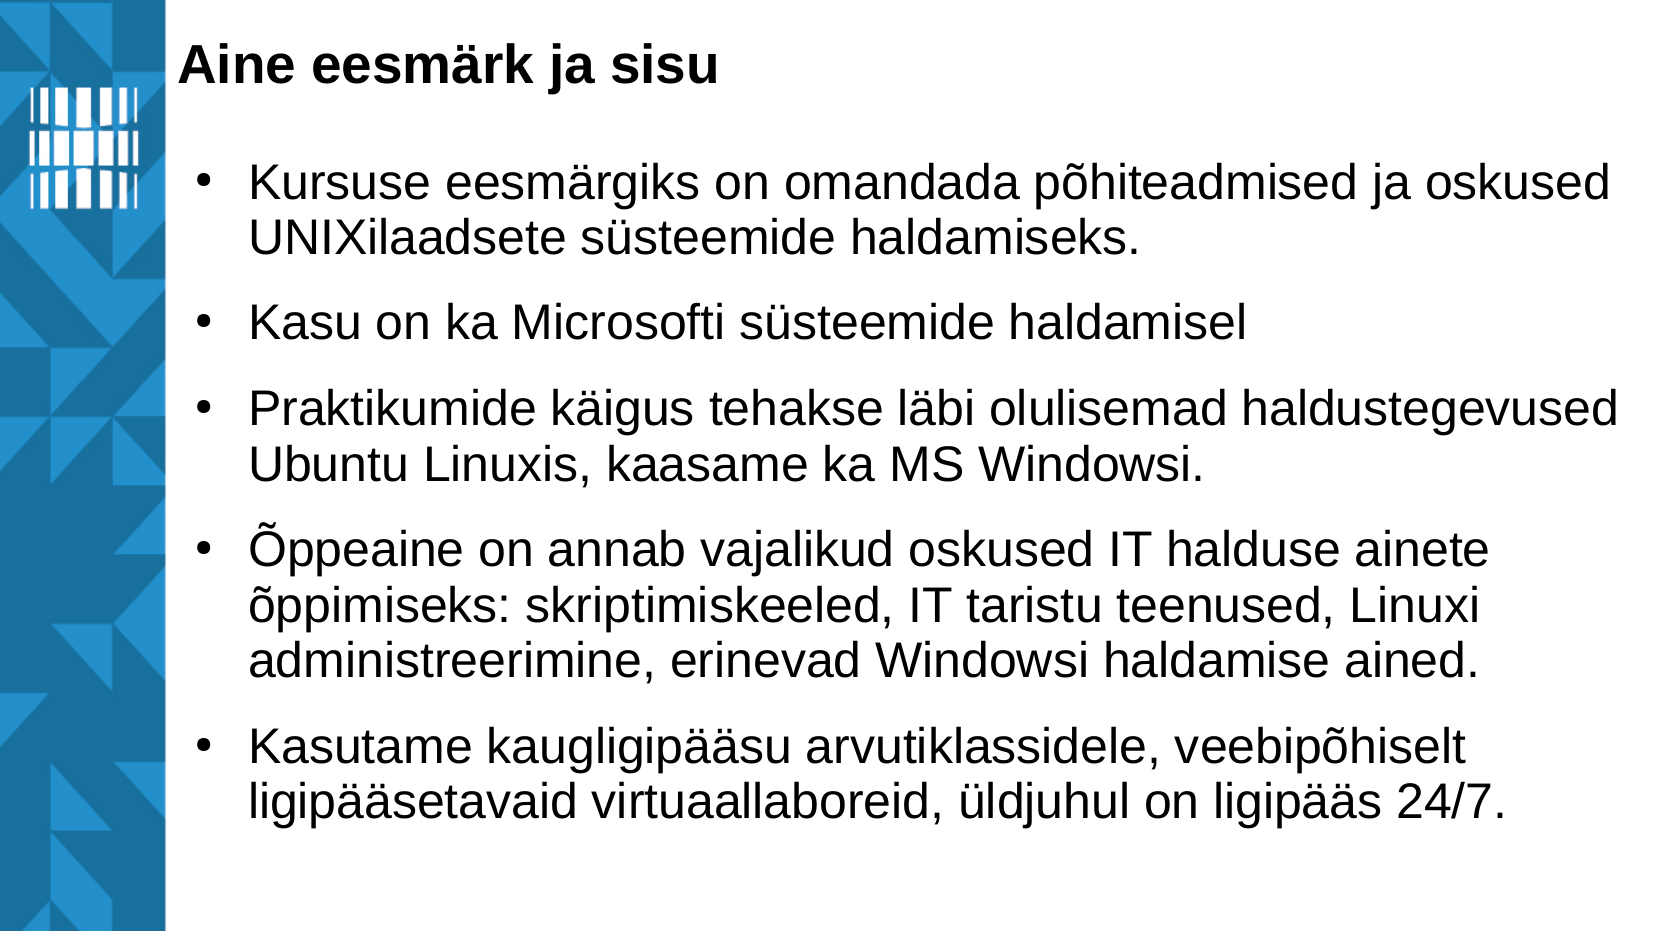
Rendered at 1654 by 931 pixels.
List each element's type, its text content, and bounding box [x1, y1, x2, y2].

list Kursuse eesmärgiks on omandada põhiteadmised ja oskused UNIXilaadsete süsteemide haldamiseks. Kasu on ka Microsofti süsteemide haldamisel Praktikumide käigus tehakse läbi olulisemad haldustegevused Ubuntu Linuxis, kaasame ka MS Windowsi. Õppeaine on annab vajalikud oskused IT halduse ainete õppimiseks: skriptimiskeeled, IT taristu teenused, Linuxi administreerimine, erinevad Windowsi haldamise ained. Kasutame kaugligipääsu arvutiklassidele, veebipõhiselt ligipääsetavaid virtuaallaboreid, üldjuhul on ligipääs 24/7. [177, 153, 1630, 931]
title Aine eesmärk ja sisu [177, 13, 1595, 117]
